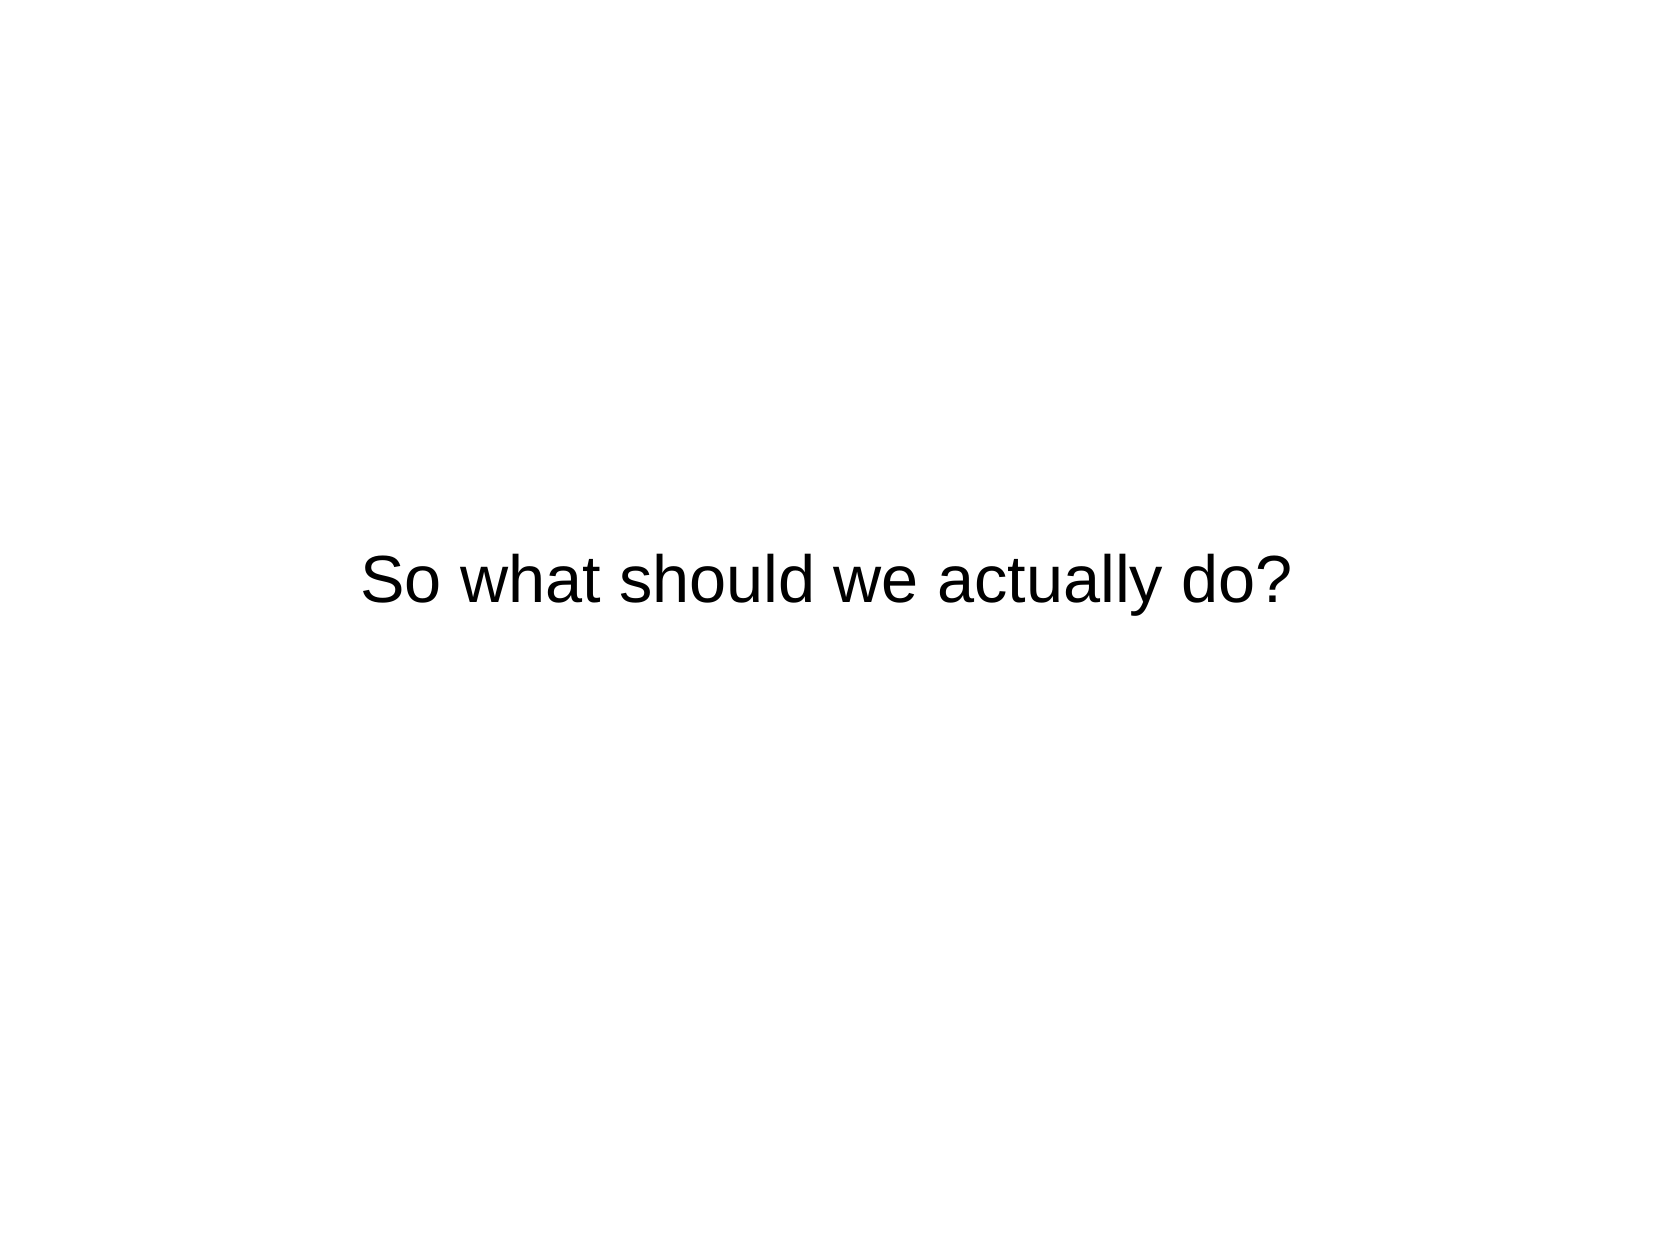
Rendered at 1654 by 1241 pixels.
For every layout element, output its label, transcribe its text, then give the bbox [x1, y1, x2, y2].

subtitle So what should we actually do? [82, 49, 1571, 1109]
